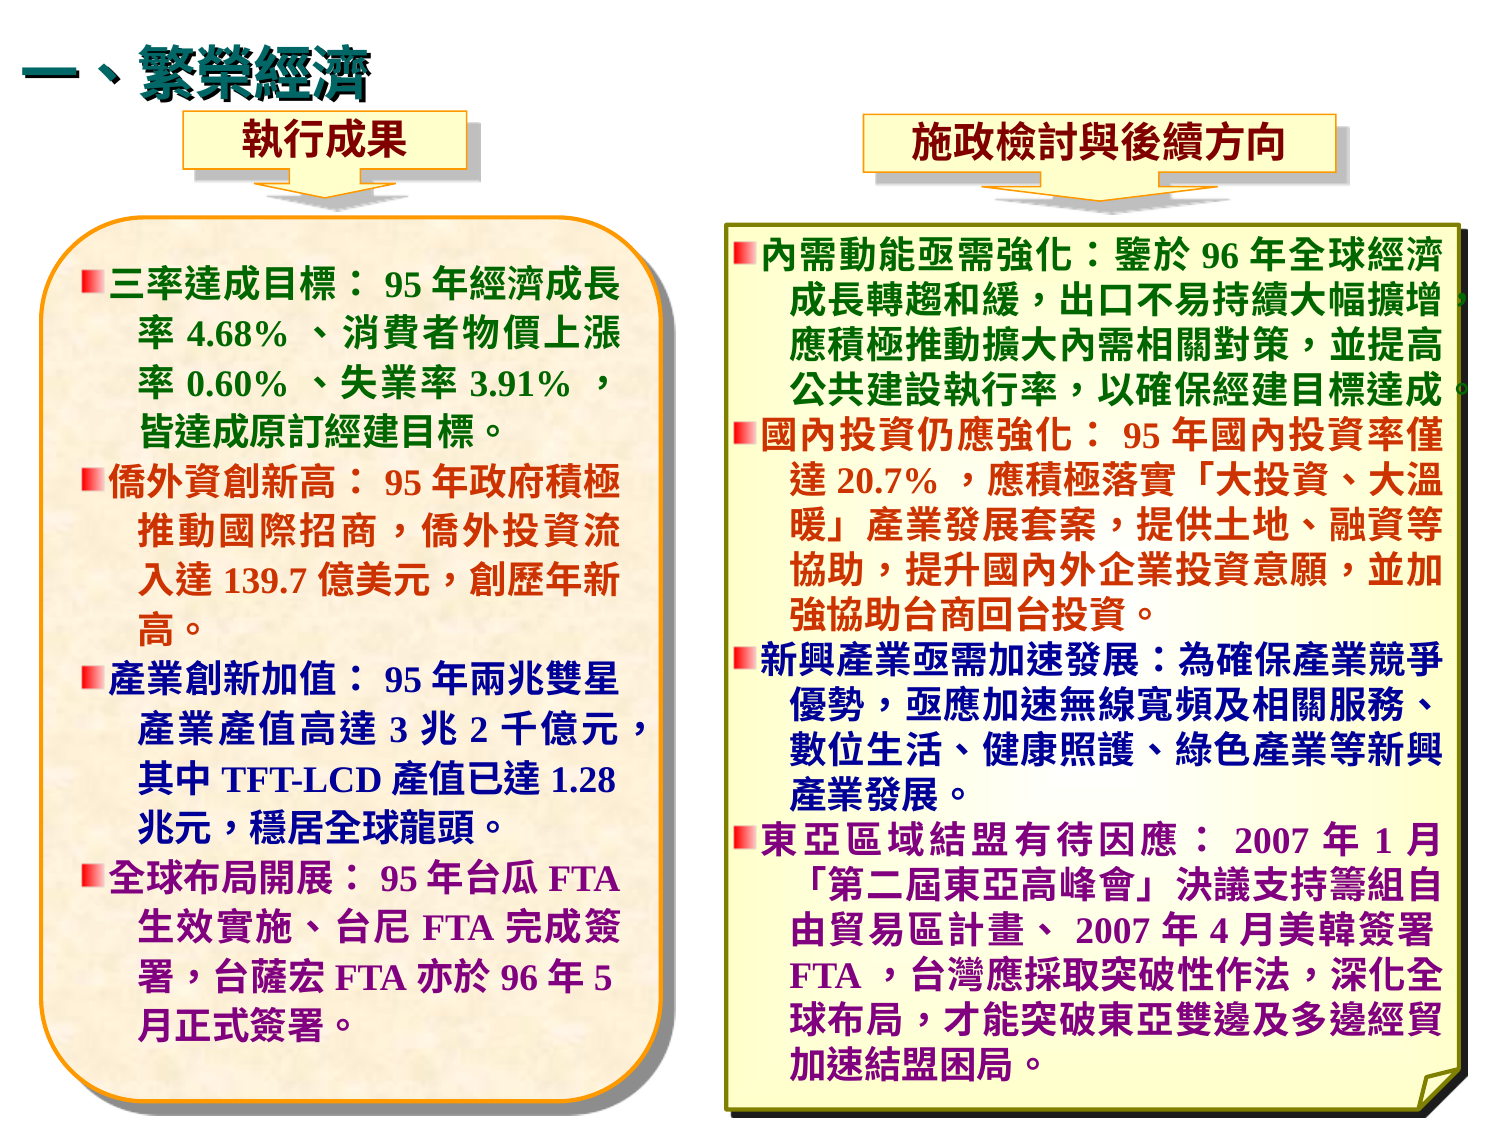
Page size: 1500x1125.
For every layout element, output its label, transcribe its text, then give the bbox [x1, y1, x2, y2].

text_box 施政檢討與後續方向 [863, 114, 1336, 202]
text_box 三率達成目標：95年經濟成長率4.68%、消費者物價上漲率0.60%、失業率3.91%，皆達成原訂經建目標。 僑外資創新高：95年政府積極推動國際招商，僑外投資流入達139.7億美元，創歷年新高。 產業創新加值：95年兩兆雙星產業產值高達3兆2千億元，其中TFT-LCD產值已達1.28兆元，穩居全球龍頭。 全球布局開展：95年台瓜FTA生效實施、台尼FTA完成簽署，台薩宏FTA亦於96年5月正式簽署。 [41, 217, 661, 1102]
text_box 內需動能亟需強化：鑒於96年全球經濟成長轉趨和緩，出口不易持續大幅擴增，應積極推動擴大內需相關對策，並提高公共建設執行率，以確保經建目標達成。 國內投資仍應強化：95年國內投資率僅達20.7%，應積極落實「大投資、大溫暖」產業發展套案，提供土地、融資等協助，提升國內外企業投資意願，並加強協助台商回台投資。 新興產業亟需加速發展：為確保產業競爭優勢，亟應加速無線寬頻及相關服務、數位生活、健康照護、綠色產業等新興產業發展。 東亞區域結盟有待因應：2007年1月「第二屆東亞高峰會」決議支持籌組自由貿易區計畫、2007年4月美韓簽署FTA，台灣應採取突破性作法，深化全球布局，才能突破東亞雙邊及多邊經貿加速結盟困局。 [726, 224, 1459, 1110]
text_box 執行成果 [183, 111, 467, 198]
text_box 一、繁榮經濟 [5, 28, 538, 114]
text_box [1193, 1054, 1500, 1125]
